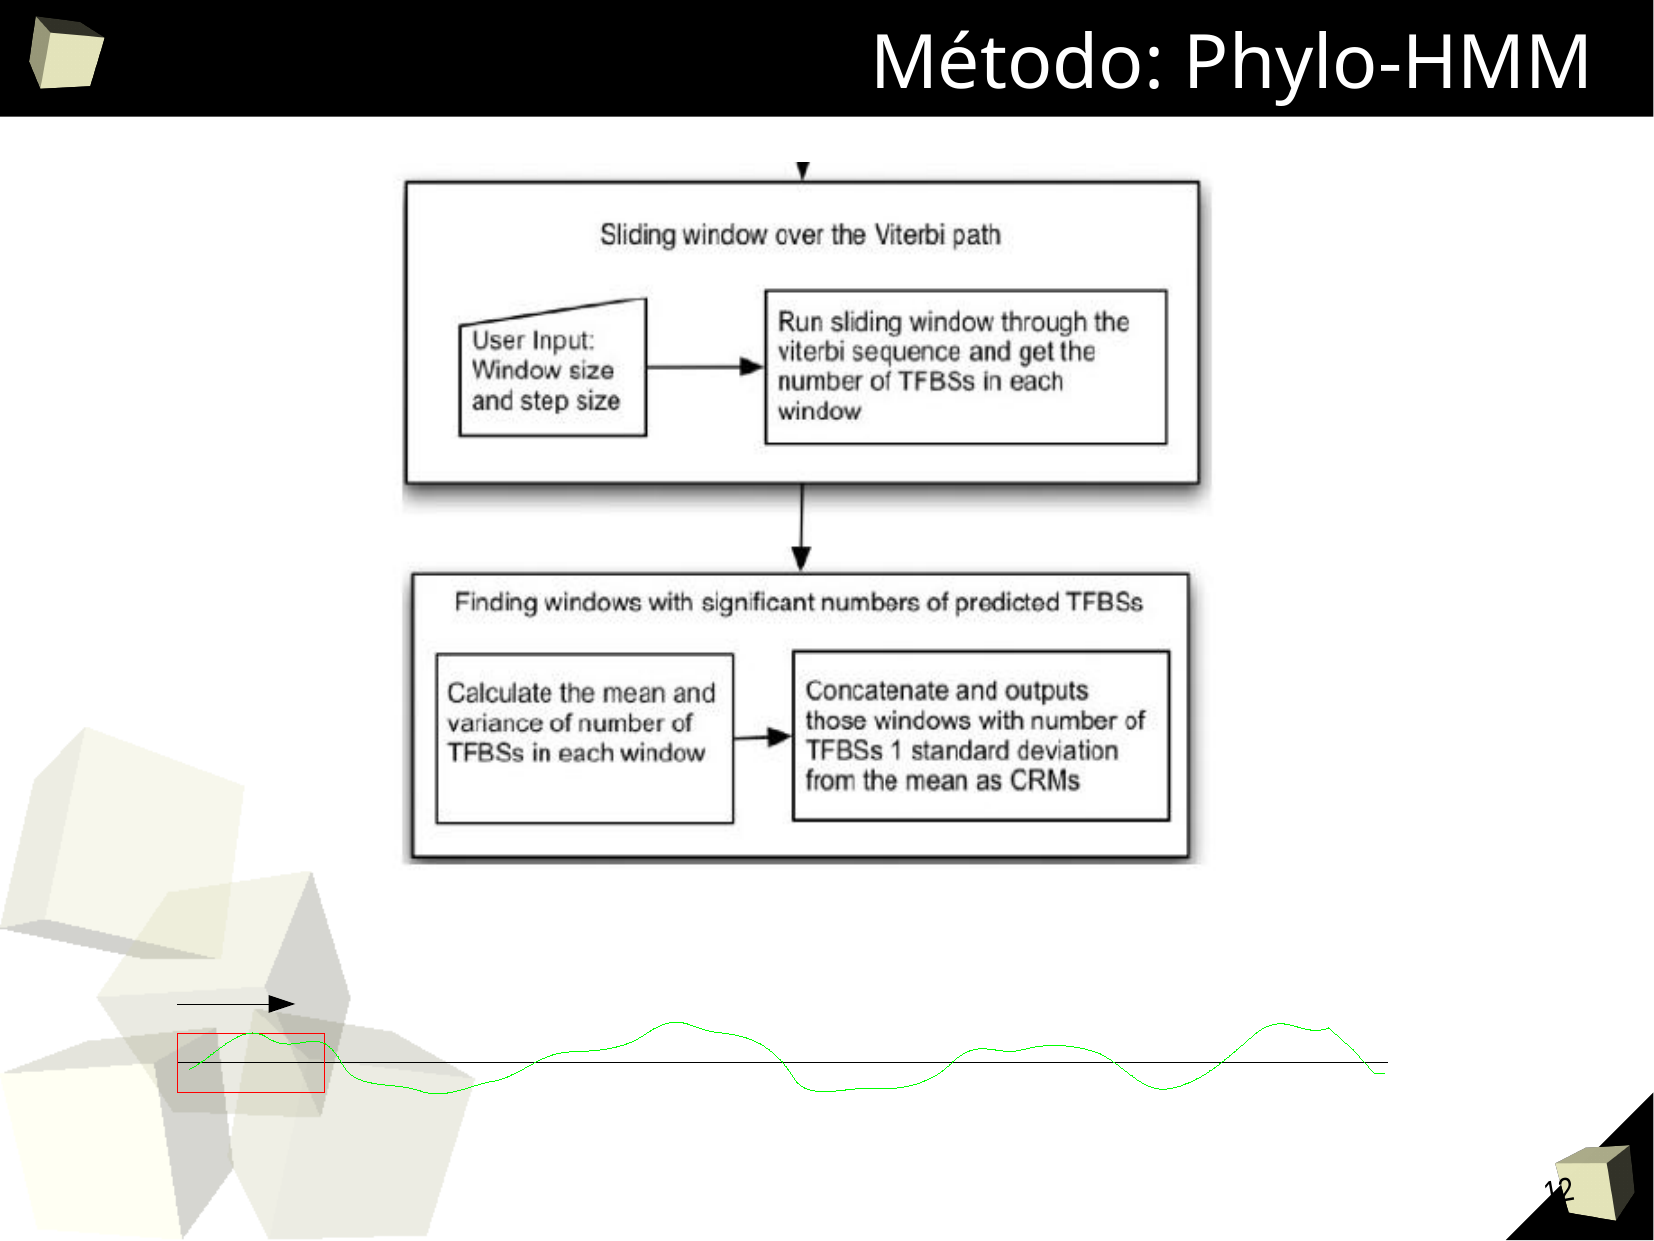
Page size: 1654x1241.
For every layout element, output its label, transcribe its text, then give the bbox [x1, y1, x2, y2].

picture [0, 162, 1241, 1241]
picture [178, 1034, 324, 1062]
title Método: Phylo-HMM [118, 0, 1595, 119]
picture [178, 1063, 324, 1092]
